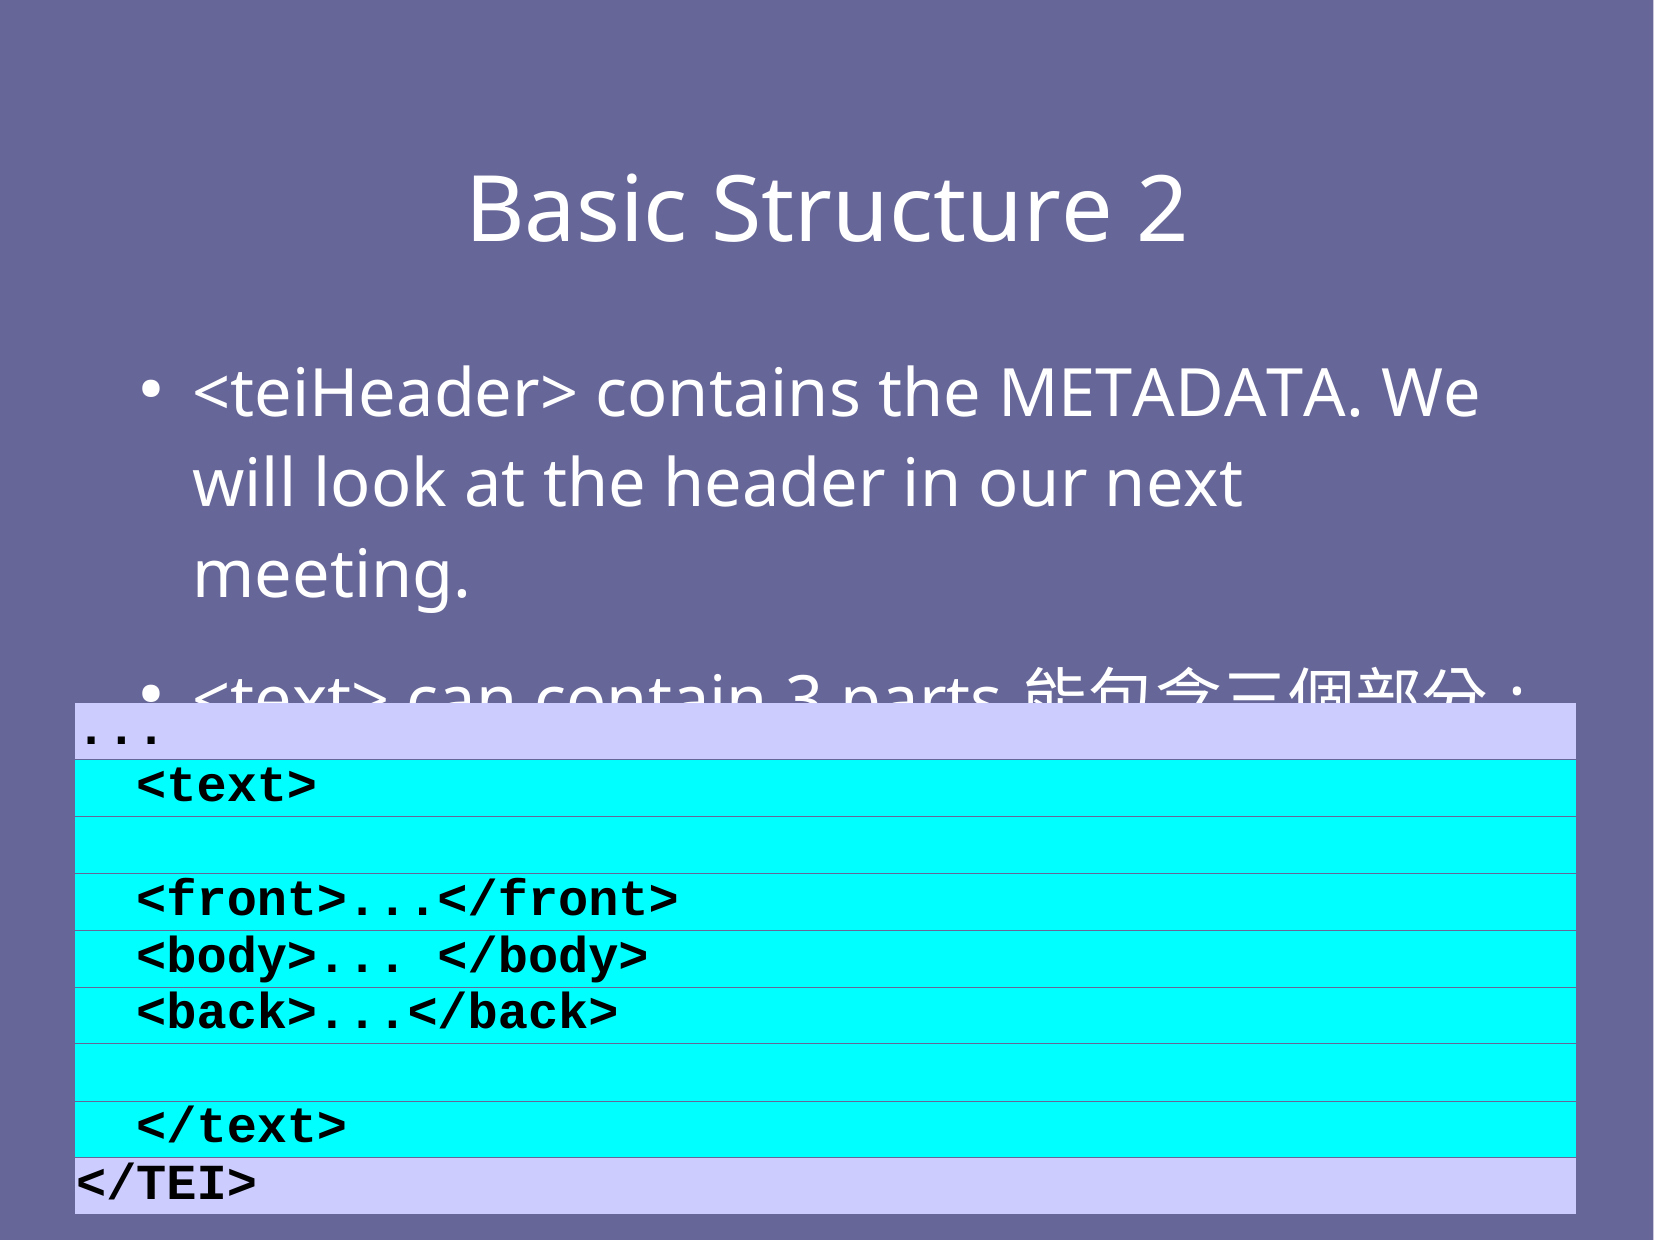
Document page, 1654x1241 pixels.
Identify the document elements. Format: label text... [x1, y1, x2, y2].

chart [75, 702, 1576, 1238]
title Basic Structure 2 [121, 102, 1534, 310]
list <teiHeader> contains the METADATA. We will look at the header in our next meeting. <text> can contain 3 parts能包含三個部分: [121, 344, 1534, 702]
